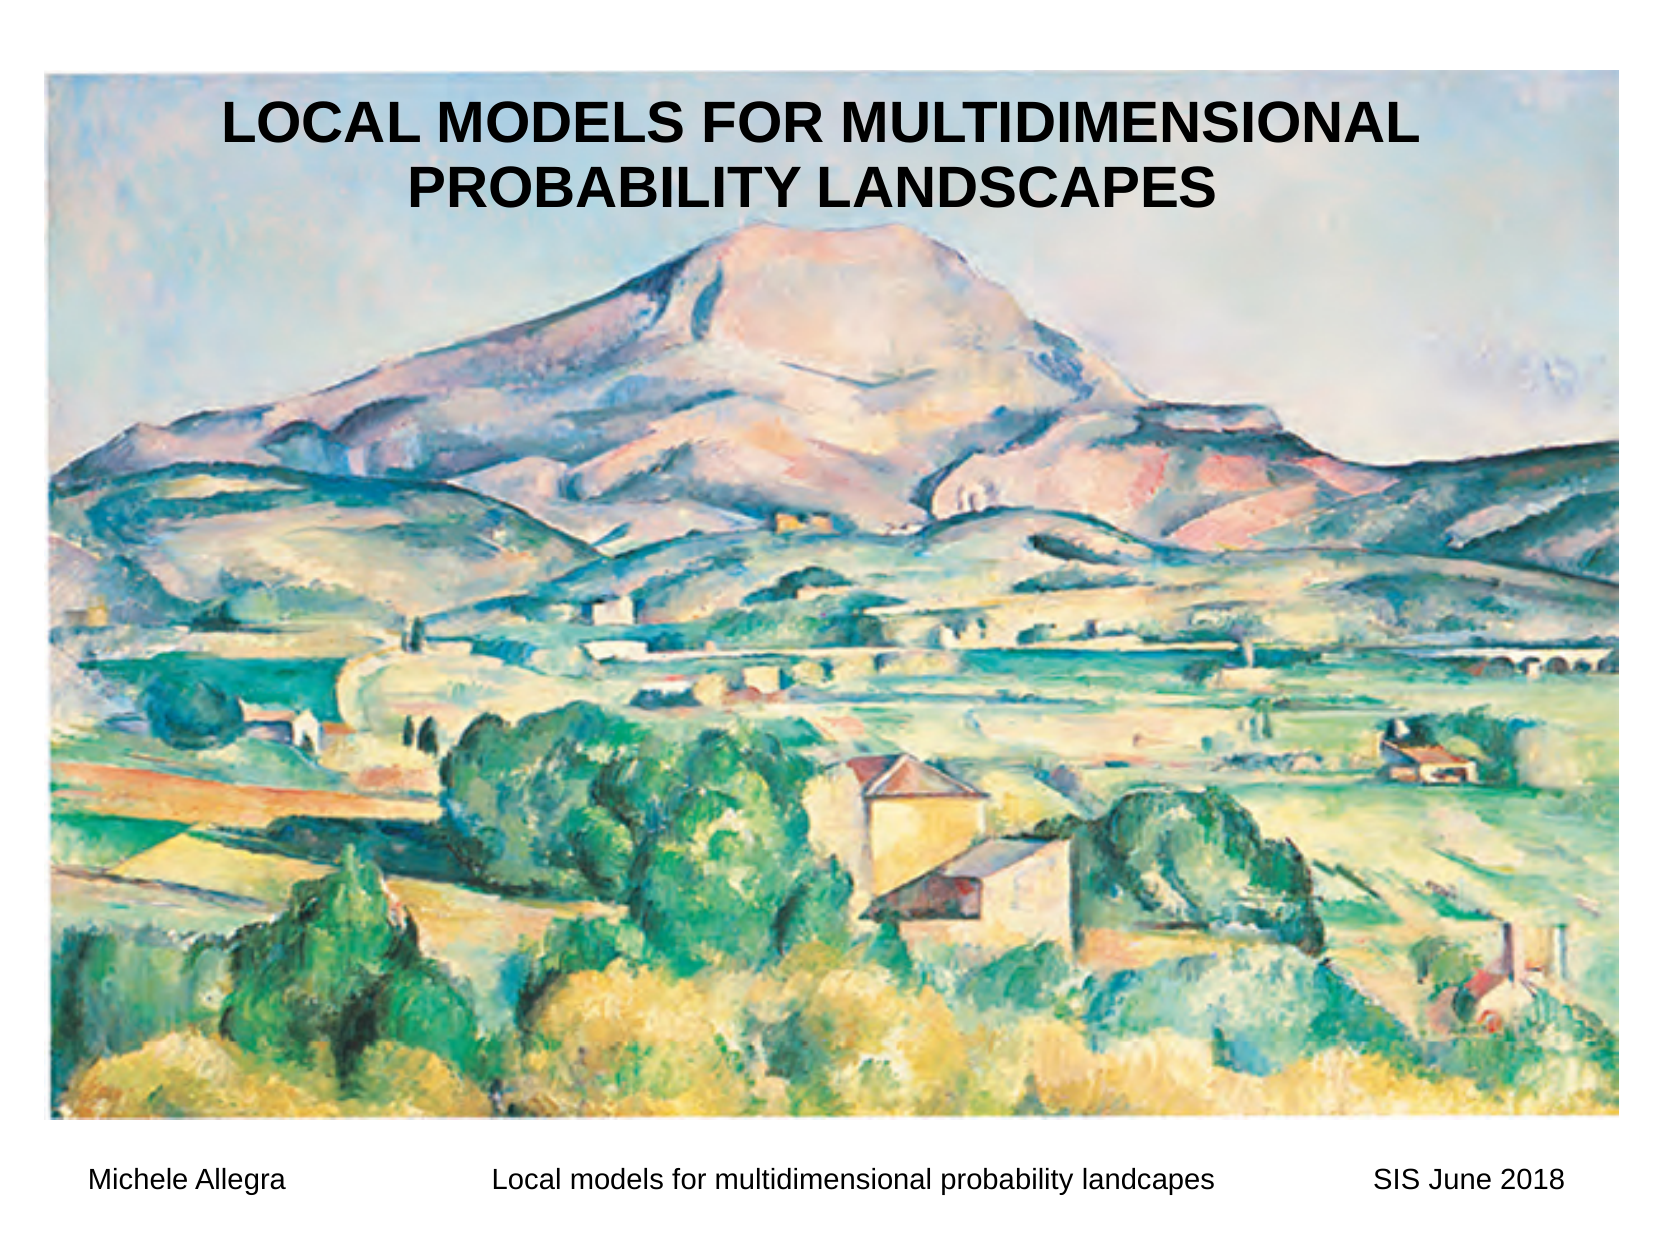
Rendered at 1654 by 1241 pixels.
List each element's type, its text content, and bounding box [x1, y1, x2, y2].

picture [44, 70, 1619, 1120]
title LOCAL MODELS FOR MULTIDIMENSIONAL PROBABILITY LANDSCAPES [70, 79, 1571, 230]
title Michele Allegra Local models for multidimensional probability landcapes SIS June 2018 [82, 1141, 1571, 1217]
